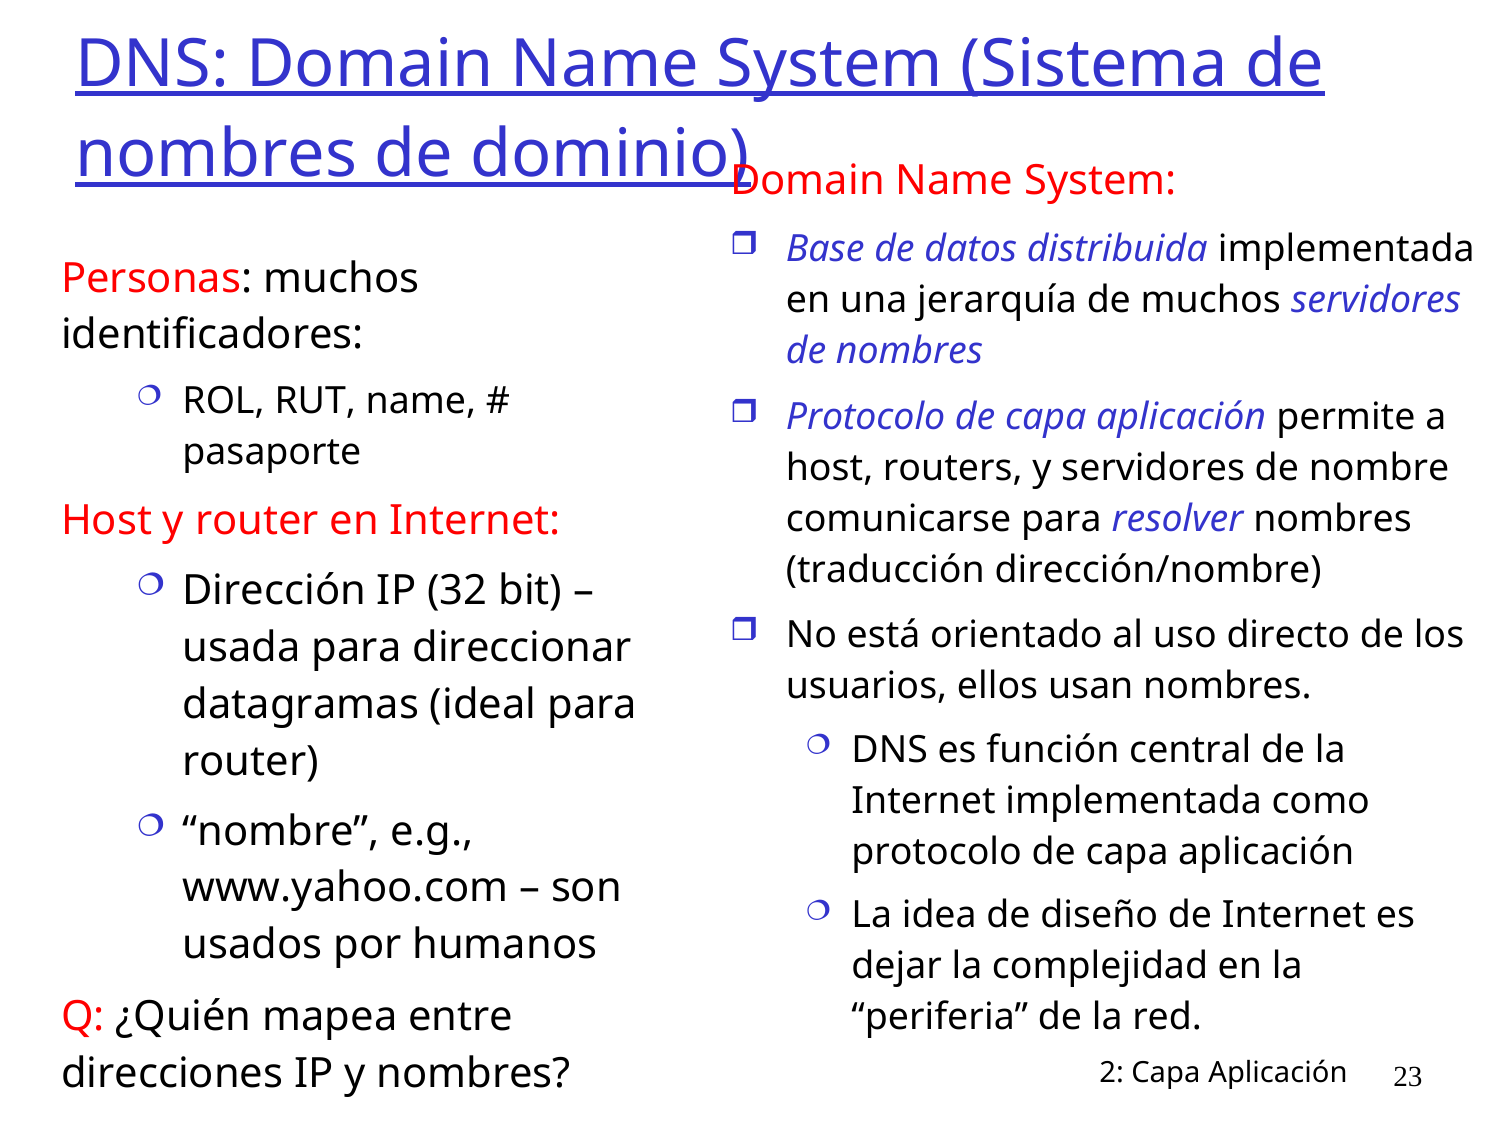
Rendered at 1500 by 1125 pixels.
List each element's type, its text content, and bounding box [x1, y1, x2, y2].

list Domain Name System: Base de datos distribuida implementada en una jerarquía de muchos servidores de nombres Protocolo de capa aplicación permite a host, routers, y servidores de nombre comunicarse para resolver nombres (traducción dirección/nombre)‏ No está orientado al uso directo de los usuarios, ellos usan nombres. DNS es función central de la Internet implementada como protocolo de capa aplicación La idea de diseño de Internet es dejar la complejidad en la “periferia” de la red. [730, 149, 1481, 964]
list Personas: muchos identificadores: ROL, RUT, name, # pasaporte Host y router en Internet: Dirección IP (32 bit) – usada para direccionar datagramas (ideal para router)‏ “nombre”, e.g., www.yahoo.com – son usados por humanos Q: ¿Quién mapea entre direcciones IP y nombres? [61, 247, 699, 1014]
title DNS: Domain Name System (Sistema de nombres de dominio)‏ [75, 18, 1426, 193]
